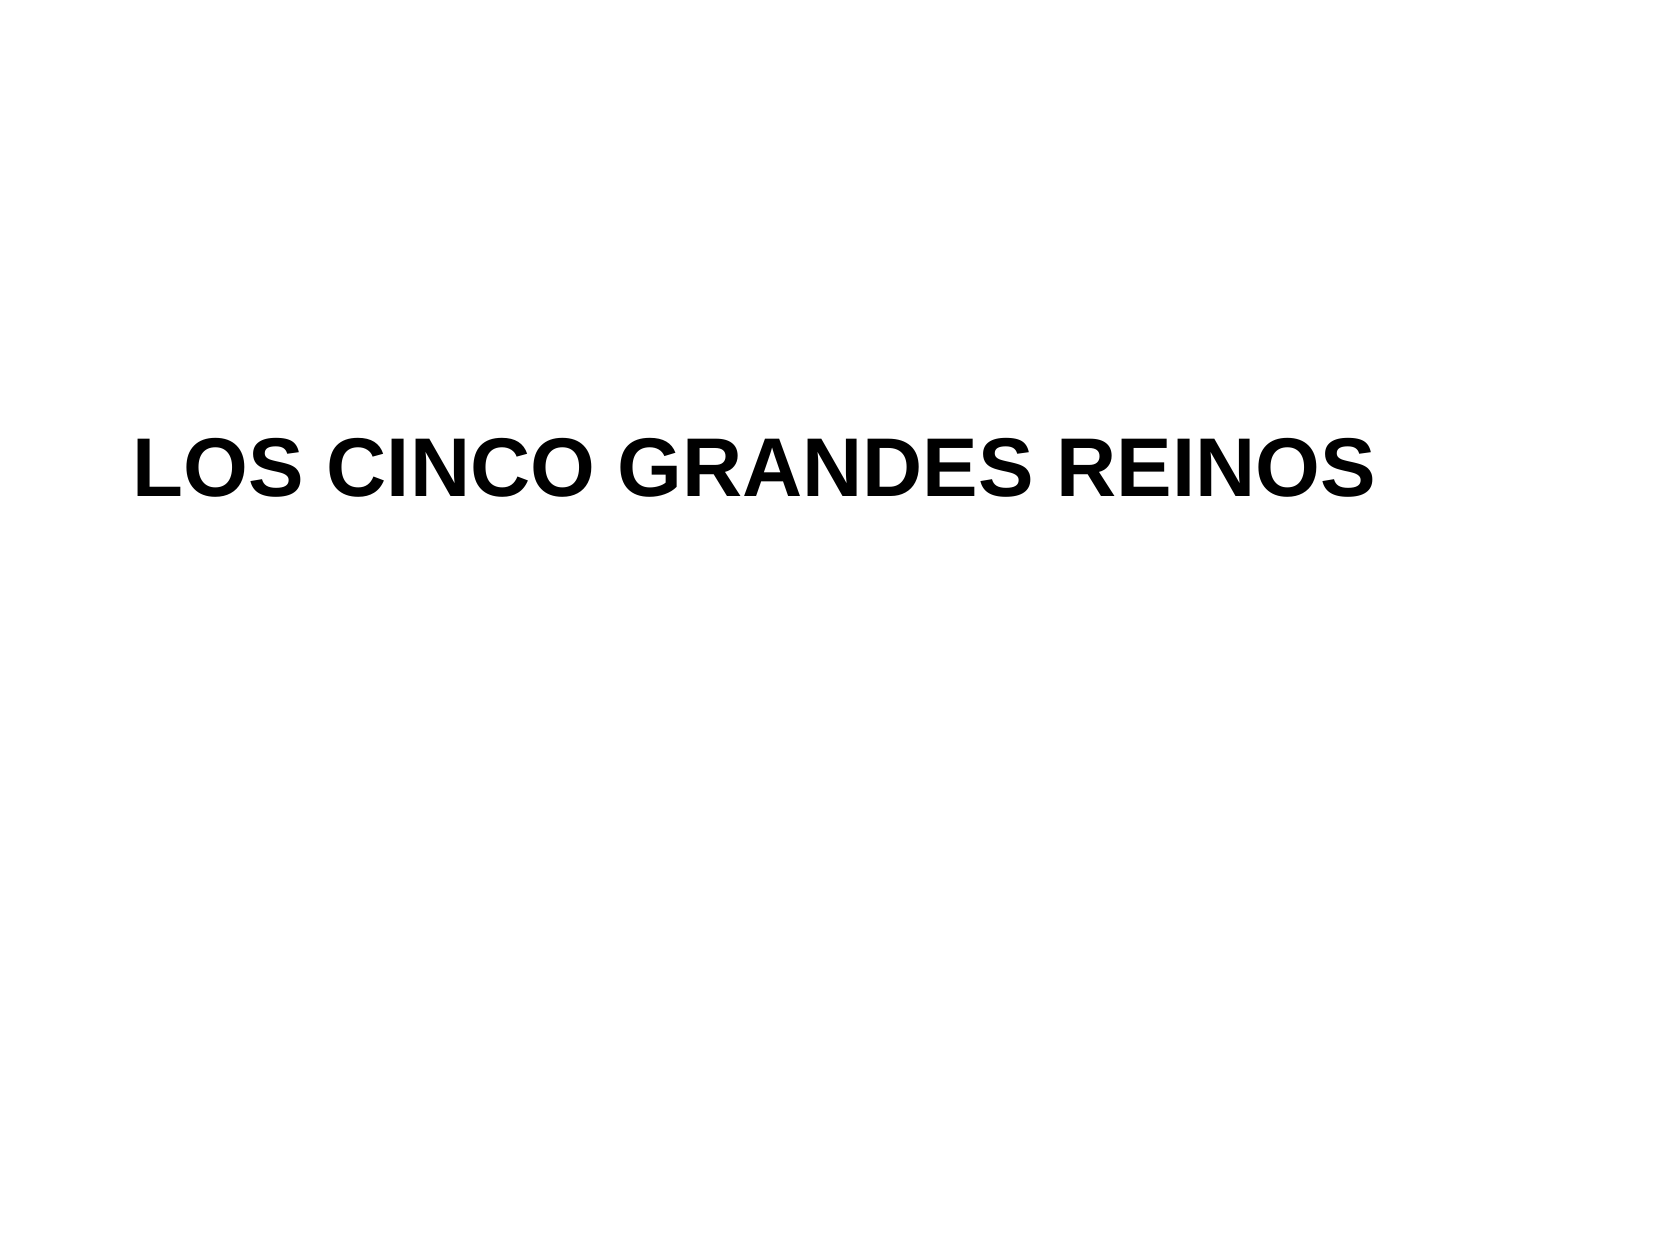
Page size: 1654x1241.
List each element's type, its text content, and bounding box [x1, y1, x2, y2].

text_box LOS CINCO GRANDES REINOS [118, 413, 1392, 522]
